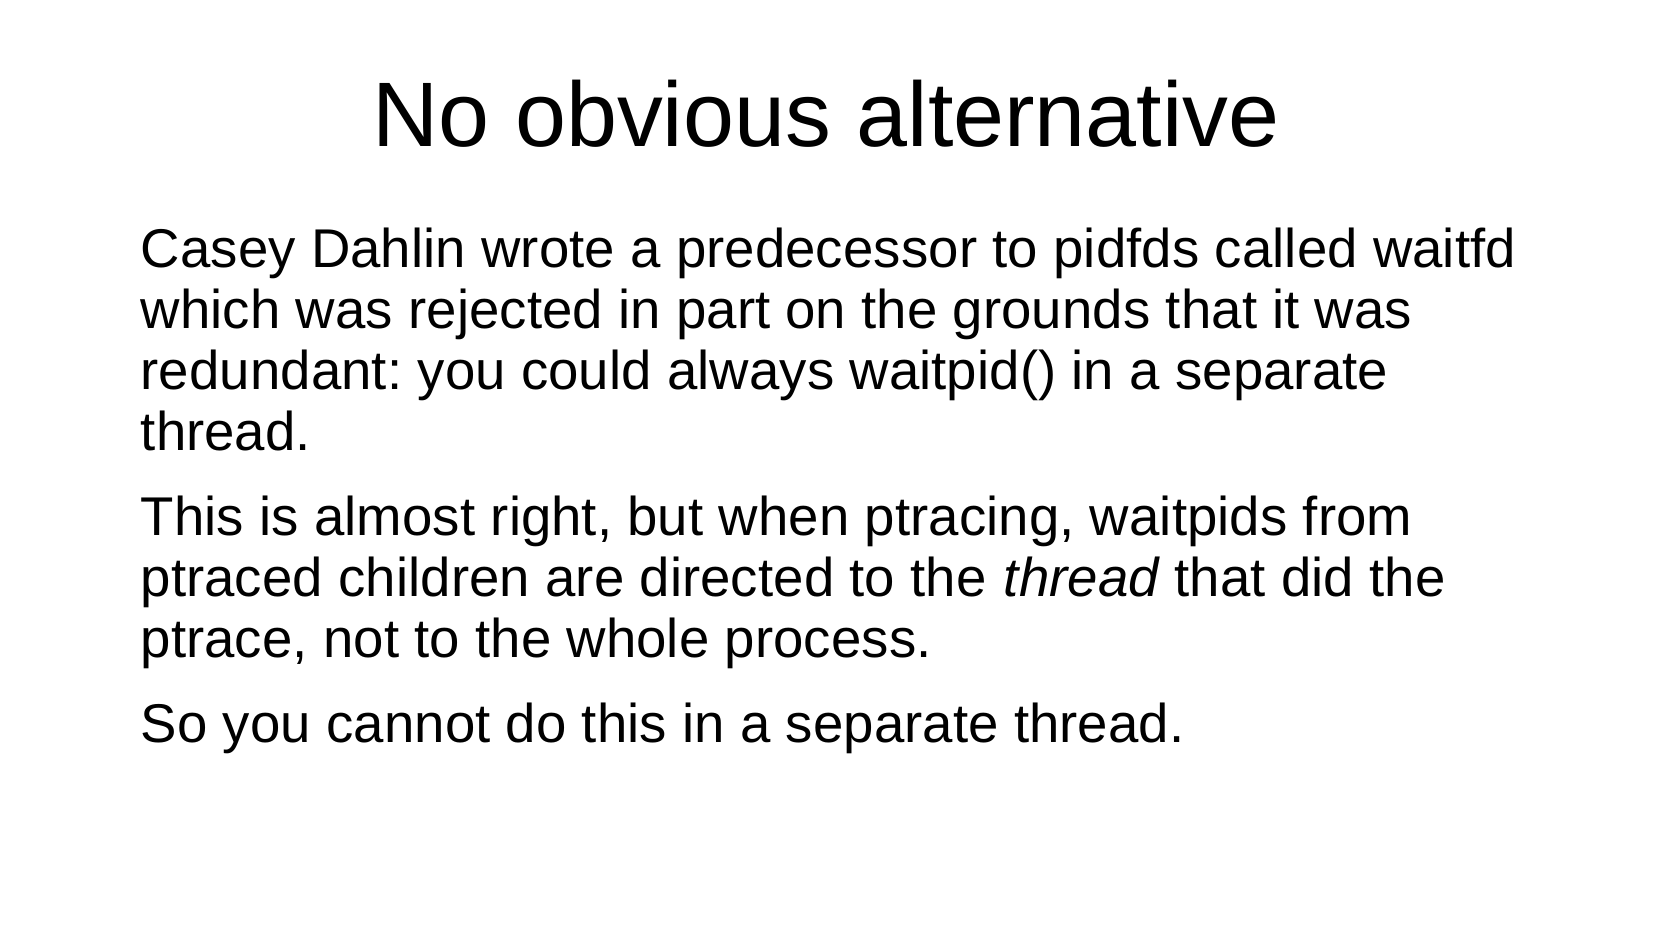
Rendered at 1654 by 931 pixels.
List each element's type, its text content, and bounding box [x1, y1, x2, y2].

title No obvious alternative [82, 37, 1571, 193]
list Casey Dahlin wrote a predecessor to pidfds called waitfd which was rejected in part on the grounds that it was redundant: you could always waitpid() in a separate thread. This is almost right, but when ptracing, waitpids from ptraced children are directed to the thread that did the ptrace, not to the whole process. So you cannot do this in a separate thread. [82, 217, 1571, 758]
